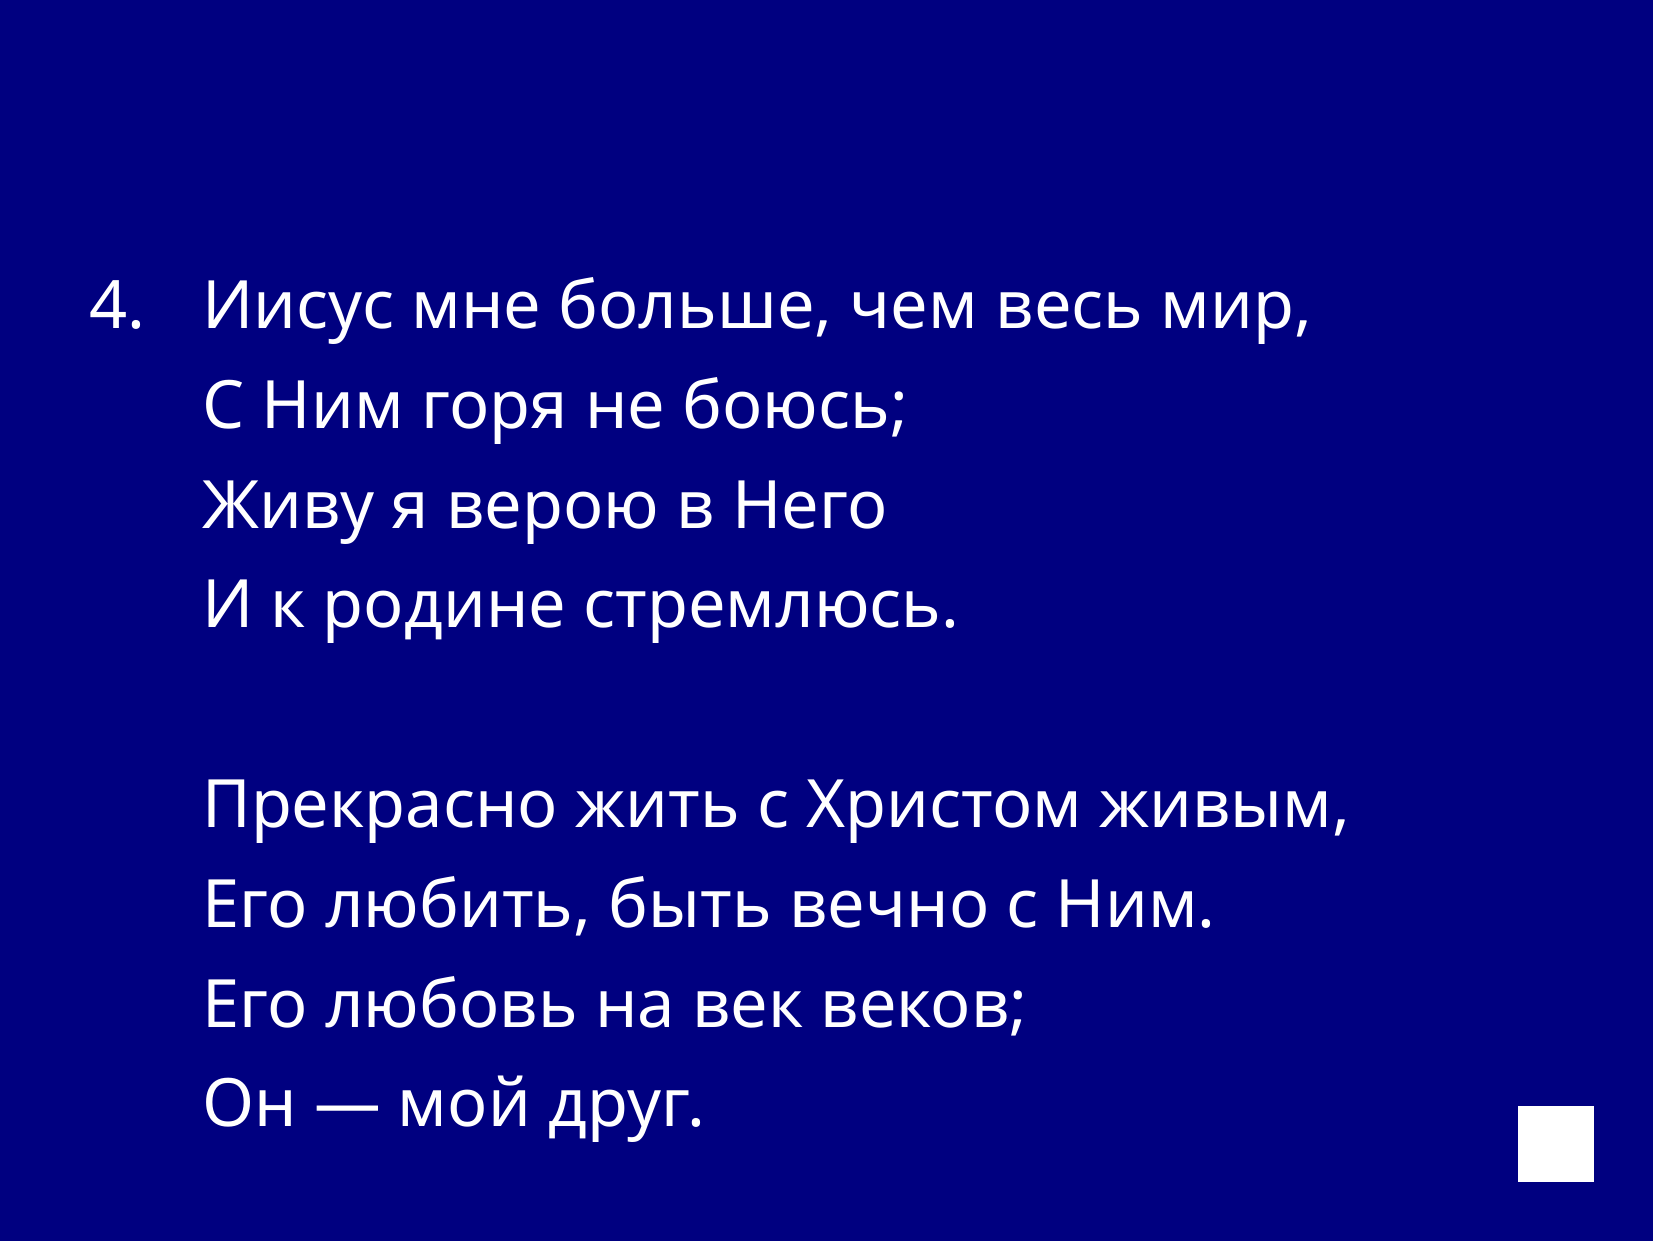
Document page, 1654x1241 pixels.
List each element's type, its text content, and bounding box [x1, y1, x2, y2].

text_box [1518, 1106, 1594, 1182]
text_box 4. Иисус мне больше, чем весь мир, С Ним горя не боюсь; Живу я верою в Него И к родине стремлюсь. Прекрасно жить с Христом живым, Его любить, быть вечно с Ним. Его любовь на век веков; Он — мой друг. [75, 150, 1576, 1163]
